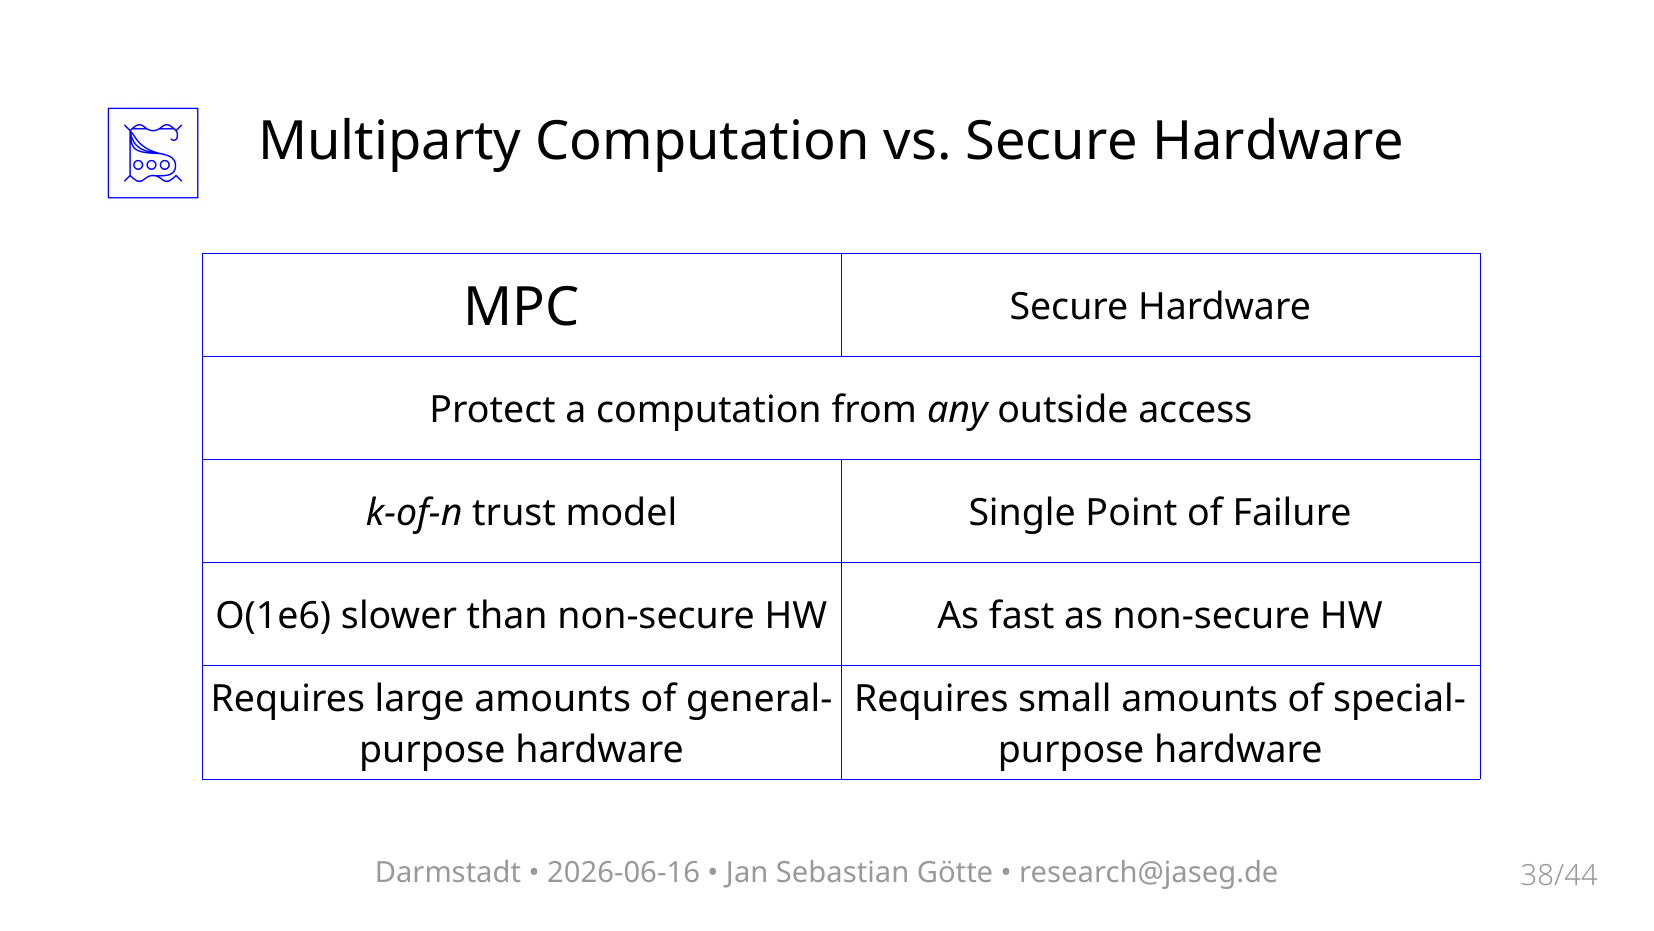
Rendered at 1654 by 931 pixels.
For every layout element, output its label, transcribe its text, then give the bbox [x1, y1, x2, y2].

text_box Multiparty Computation vs. Secure Hardware [243, 93, 1543, 213]
table_cell O(1e6) slower than non-secure HW [203, 563, 841, 665]
table_cell Protect a computation from any outside access [203, 357, 1480, 459]
table_cell Requires small amounts of special-purpose hardware [842, 666, 1480, 779]
table_cell k-of-n trust model [203, 460, 841, 562]
picture [99, 99, 207, 207]
table_header MPC [203, 254, 841, 356]
table_cell Requires large amounts of general-purpose hardware [203, 666, 841, 779]
table_header Secure Hardware [842, 254, 1480, 356]
table_cell Single Point of Failure [842, 460, 1480, 562]
table_cell As fast as non-secure HW [842, 563, 1480, 665]
